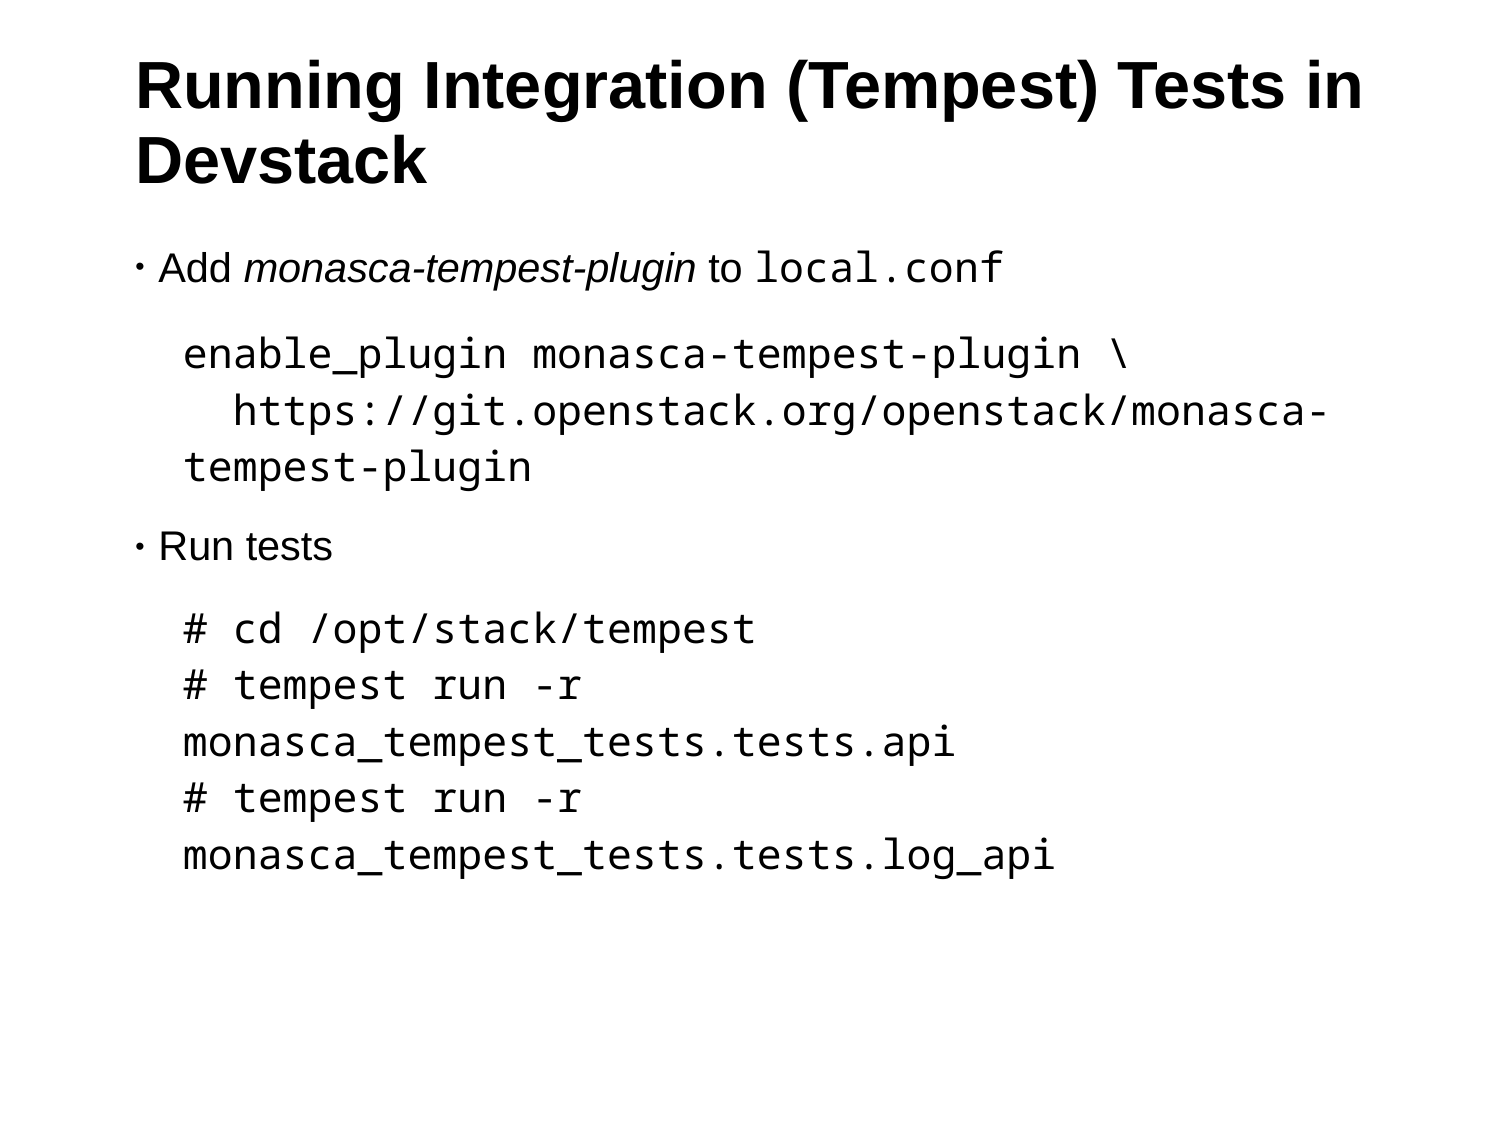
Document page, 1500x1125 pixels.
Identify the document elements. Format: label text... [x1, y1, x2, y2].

title Running Integration (Tempest) Tests in Devstack [135, 41, 1372, 204]
list Add monasca-tempest-plugin to local.conf enable_plugin monasca-tempest-plugin \ https://git.openstack.org/openstack/monasca-tempest-plugin Run tests # cd /opt/stack/tempest # tempest run -r monasca_tempest_tests.tests.api # tempest run -r monasca_tempest_tests.tests.log_api [135, 238, 1372, 892]
